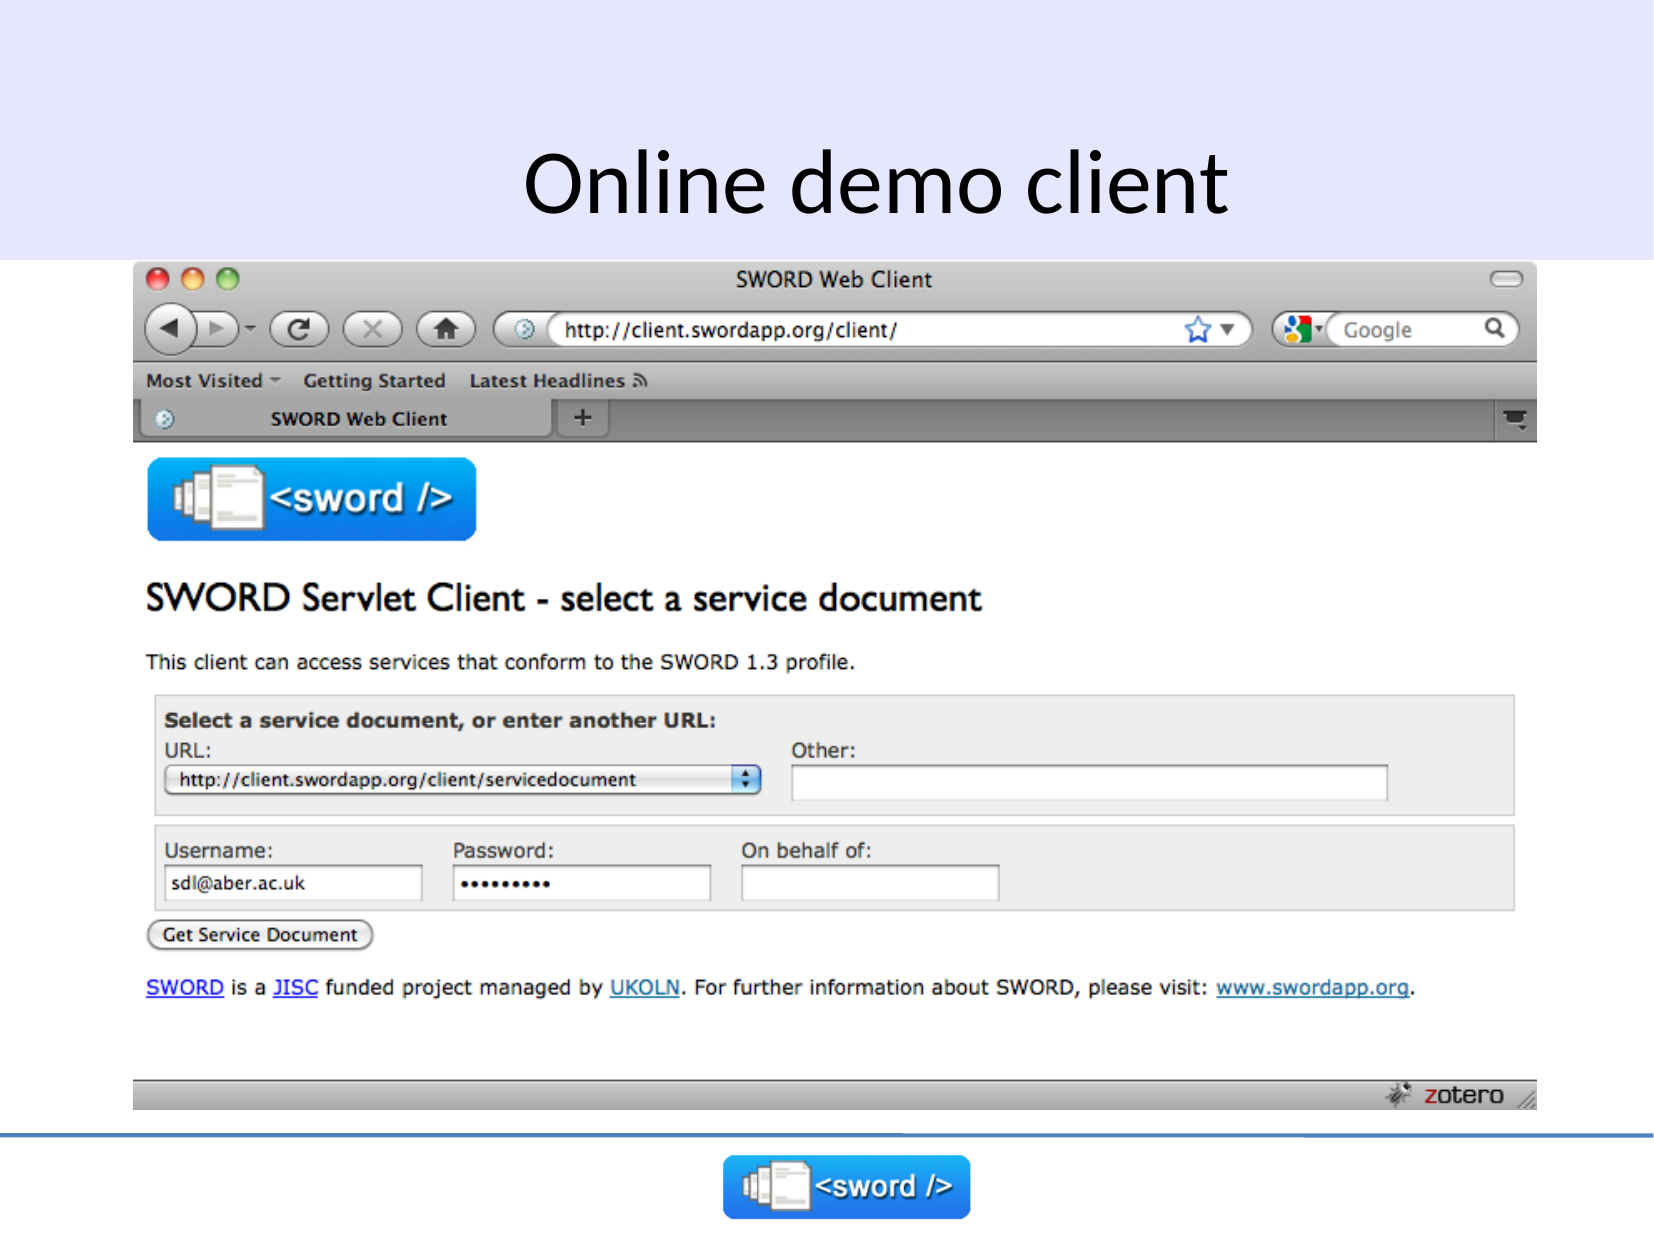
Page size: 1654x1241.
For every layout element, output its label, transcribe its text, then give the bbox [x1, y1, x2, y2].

picture [722, 1154, 973, 1223]
picture [133, 261, 1537, 1110]
text_box Online demo client [428, 137, 1326, 245]
